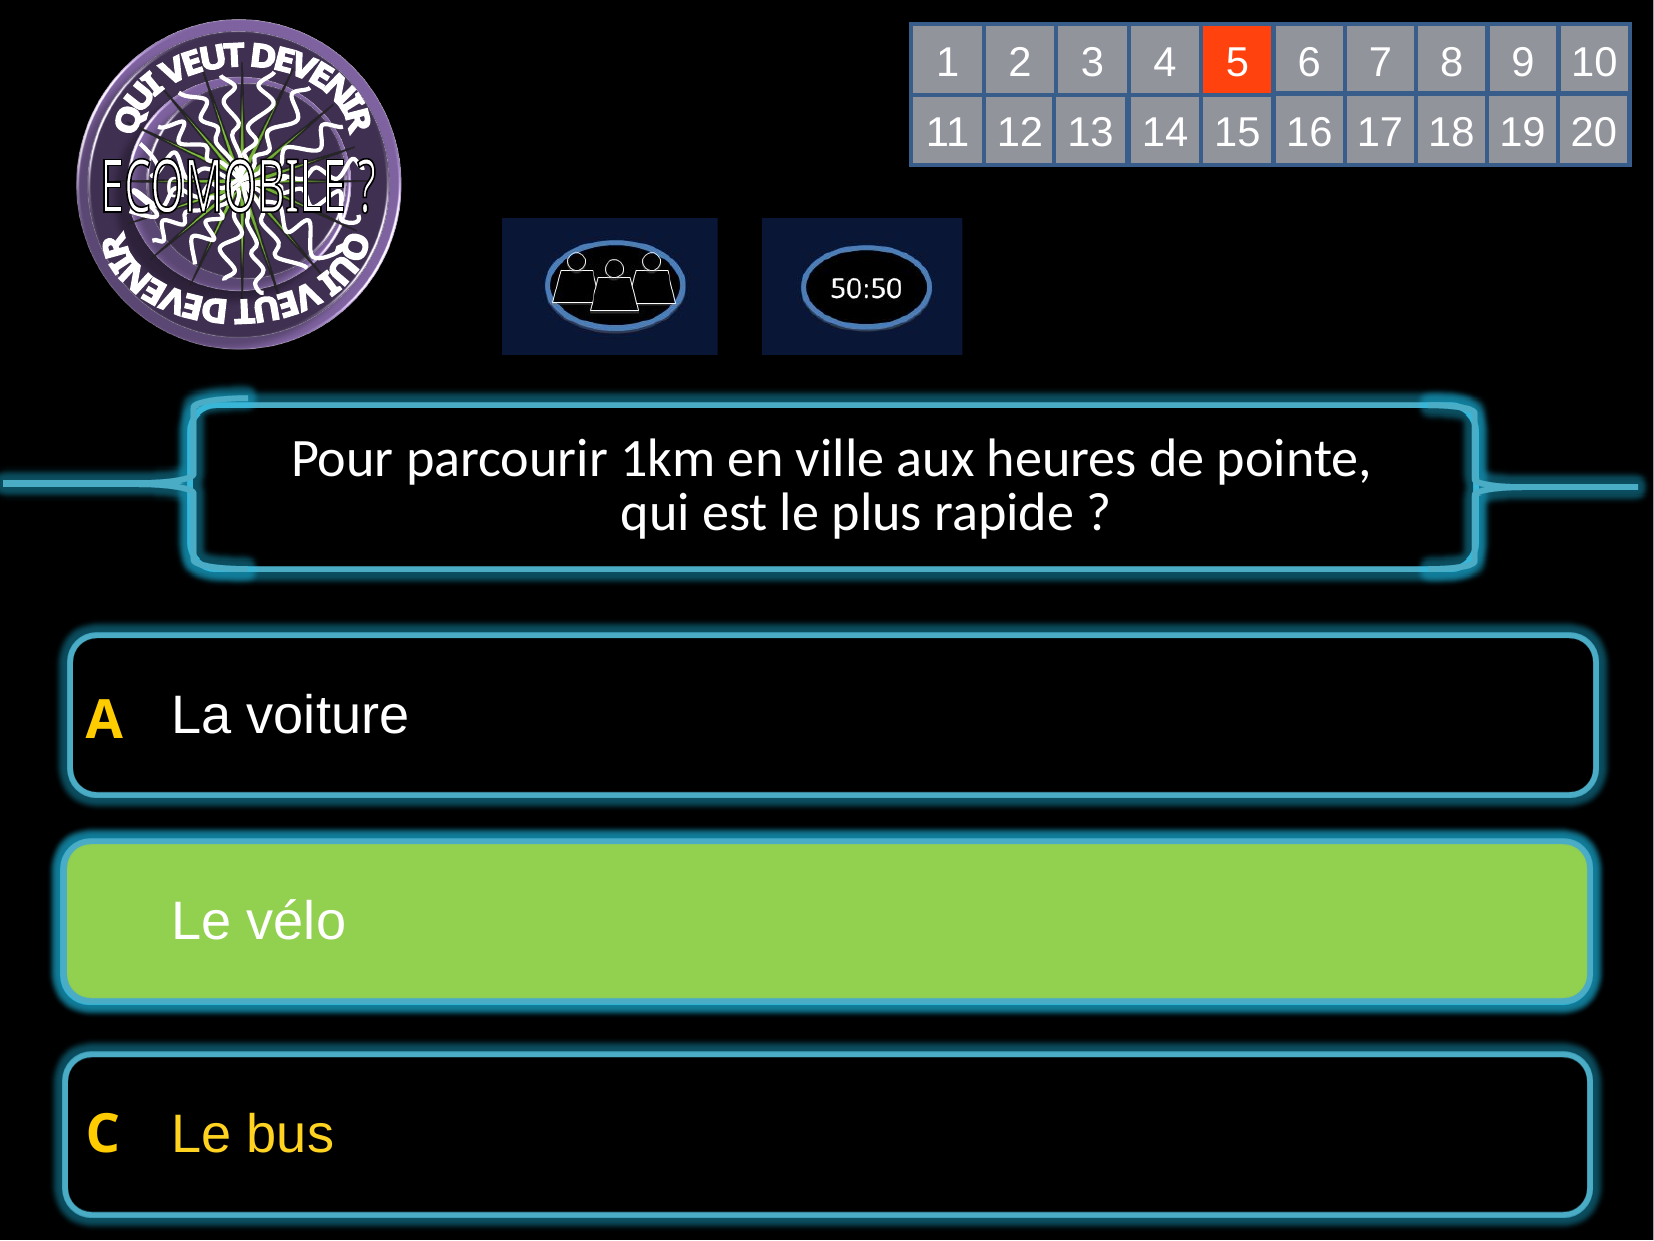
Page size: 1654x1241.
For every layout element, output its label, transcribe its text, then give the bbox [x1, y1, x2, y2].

text_box 20 [1558, 93, 1630, 166]
text_box 18 [1415, 93, 1486, 166]
text_box 13 [1054, 94, 1127, 166]
text_box 17 [1345, 93, 1415, 166]
list La voiture [171, 643, 1571, 786]
text_box 11 [911, 94, 983, 166]
text_box 8 [1416, 24, 1487, 93]
text_box 1 [911, 24, 983, 94]
picture [0, 377, 1654, 591]
text_box 15 [1201, 94, 1273, 166]
text_box 16 [1273, 93, 1345, 166]
list Le vélo [171, 850, 1571, 993]
picture [43, 821, 1610, 1022]
text_box 14 [1128, 94, 1201, 166]
picture [50, 615, 1616, 815]
text_box 3 [1056, 24, 1128, 95]
text_box 2 [983, 24, 1056, 94]
picture [45, 1034, 1610, 1235]
text_box 10 [1558, 24, 1630, 93]
text_box 6 [1273, 24, 1344, 93]
title Pour parcourir 1km en ville aux heures de pointe, qui est le plus rapide ? [200, 407, 1477, 573]
text_box 4 [1128, 24, 1201, 94]
text_box 19 [1486, 93, 1558, 166]
text_box 7 [1344, 24, 1416, 93]
list Le bus [171, 1062, 1571, 1205]
text_box 12 [983, 94, 1054, 166]
text_box 5 [1201, 24, 1273, 94]
text_box 9 [1487, 24, 1558, 93]
picture [53, 18, 402, 370]
